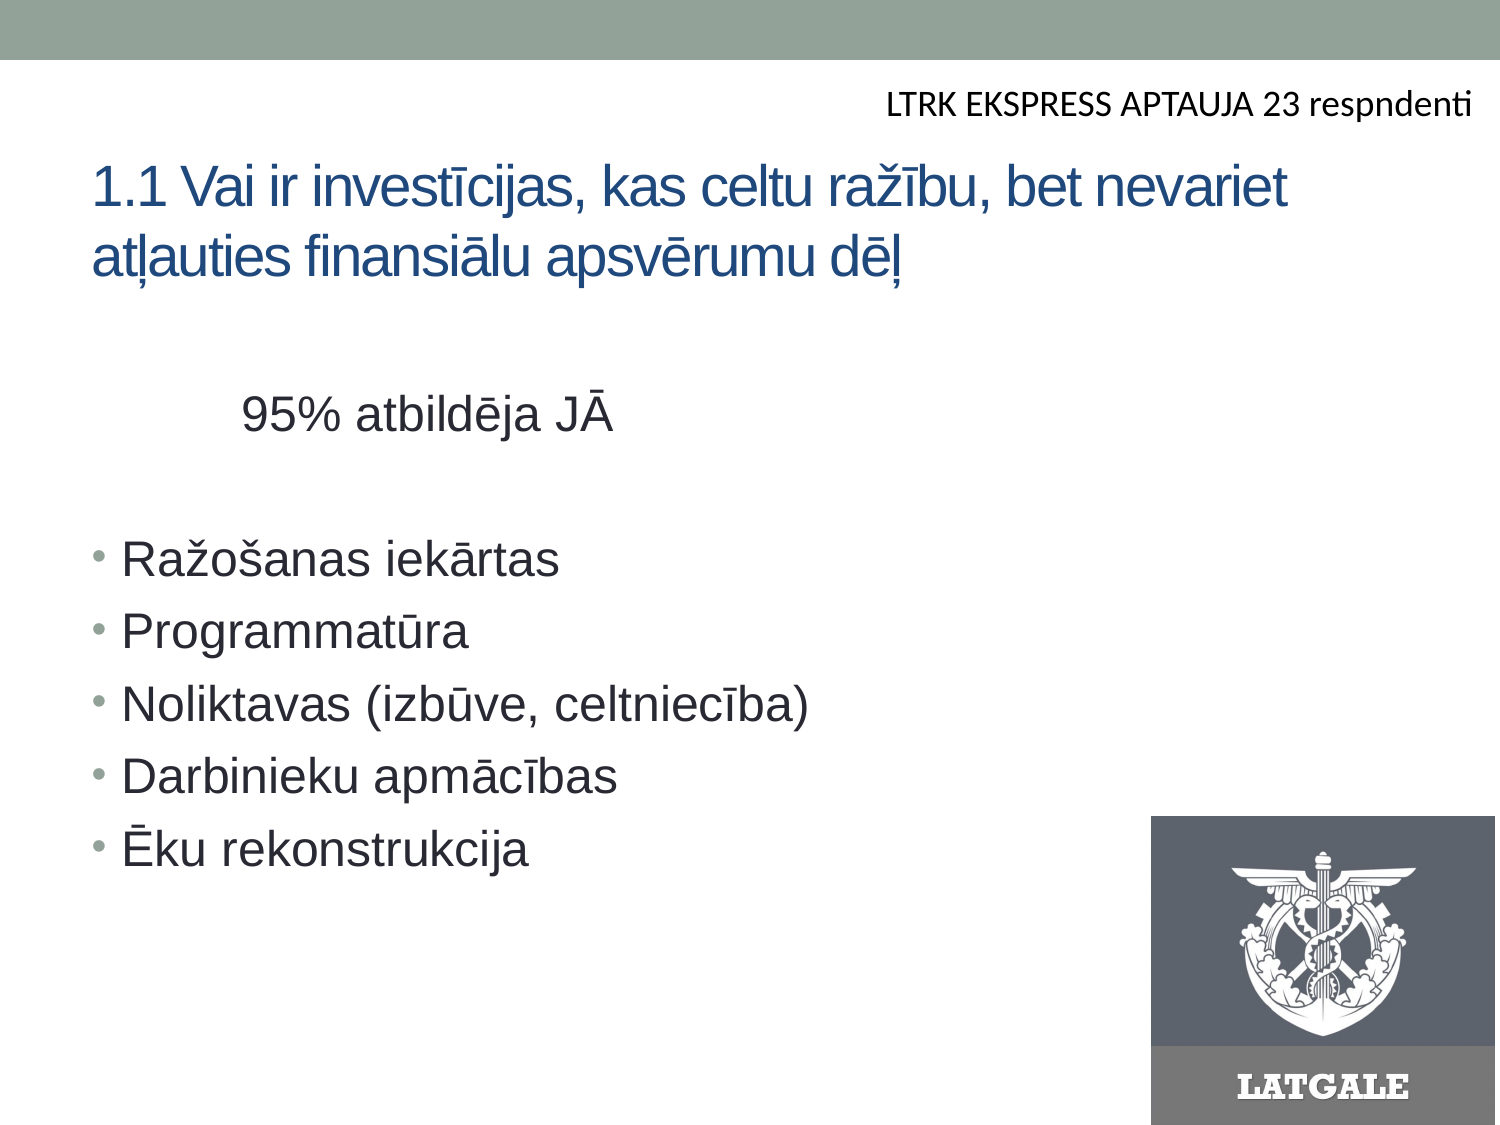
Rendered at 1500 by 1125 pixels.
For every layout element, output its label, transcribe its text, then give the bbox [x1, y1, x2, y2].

text_box LTRK EKSPRESS APTAUJA 23 respndenti [871, 71, 1495, 133]
title 1.1 Vai ir investīcijas, kas celtu ražību, bet nevariet atļauties finansiālu apsvērumu dēļ [76, 137, 1427, 300]
picture [1151, 816, 1495, 1125]
list 95% atbildēja JĀ Ražošanas iekārtas Programmatūra Noliktavas (izbūve, celtniecība) Darbinieku apmācības Ēku rekonstrukcija [76, 373, 1427, 1125]
